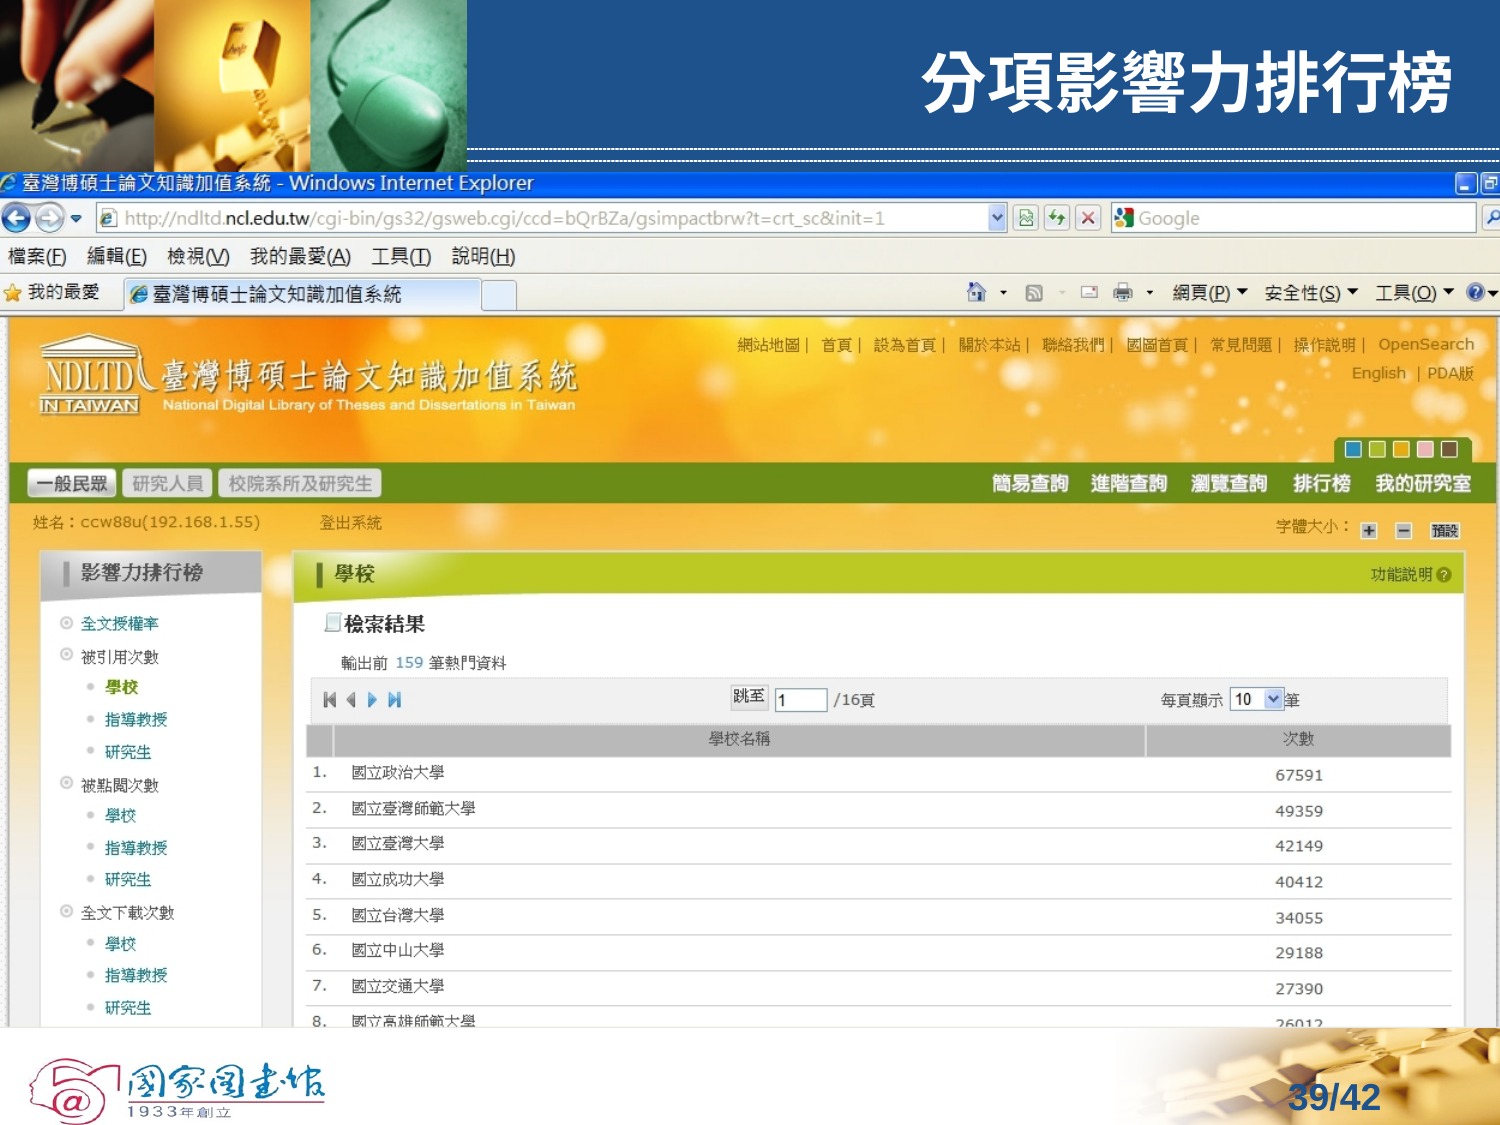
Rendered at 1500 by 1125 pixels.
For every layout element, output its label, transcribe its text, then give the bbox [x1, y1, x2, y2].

title 分項影響力排行榜 [469, 24, 1470, 138]
picture [29, 1058, 325, 1125]
picture [0, 172, 1500, 1028]
